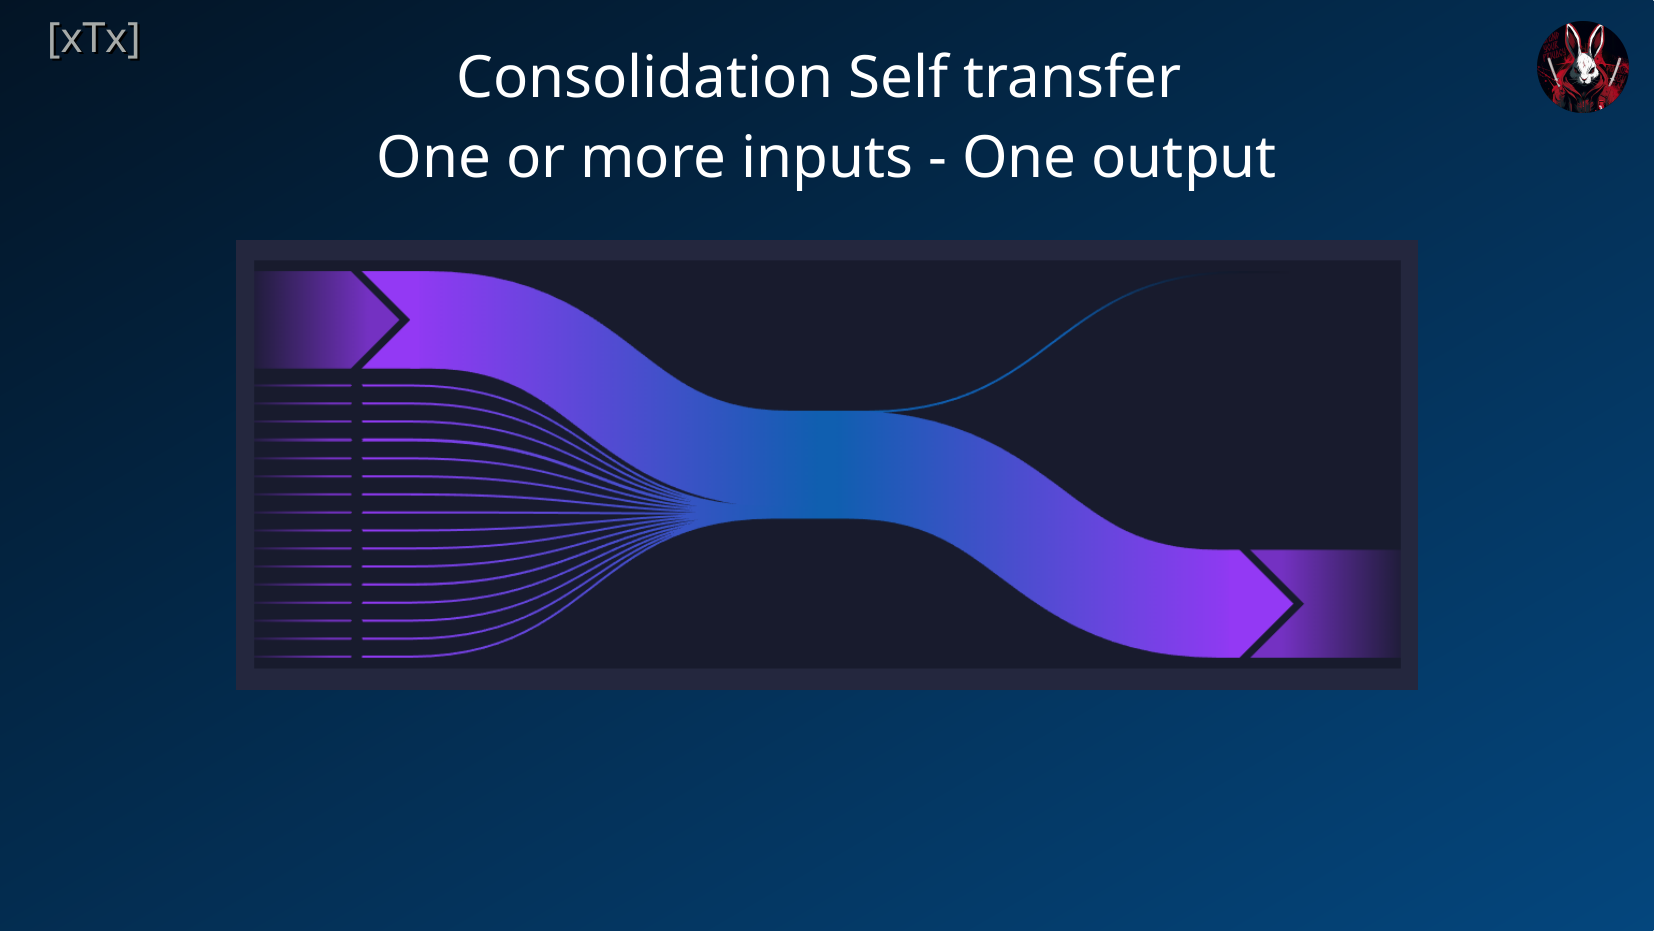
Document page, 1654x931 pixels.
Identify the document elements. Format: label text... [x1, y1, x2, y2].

picture [236, 240, 1418, 690]
title Consolidation Self transfer One or more inputs - One output [82, 37, 1571, 193]
text_box [xTx] [0, 0, 188, 76]
picture [1537, 21, 1629, 113]
